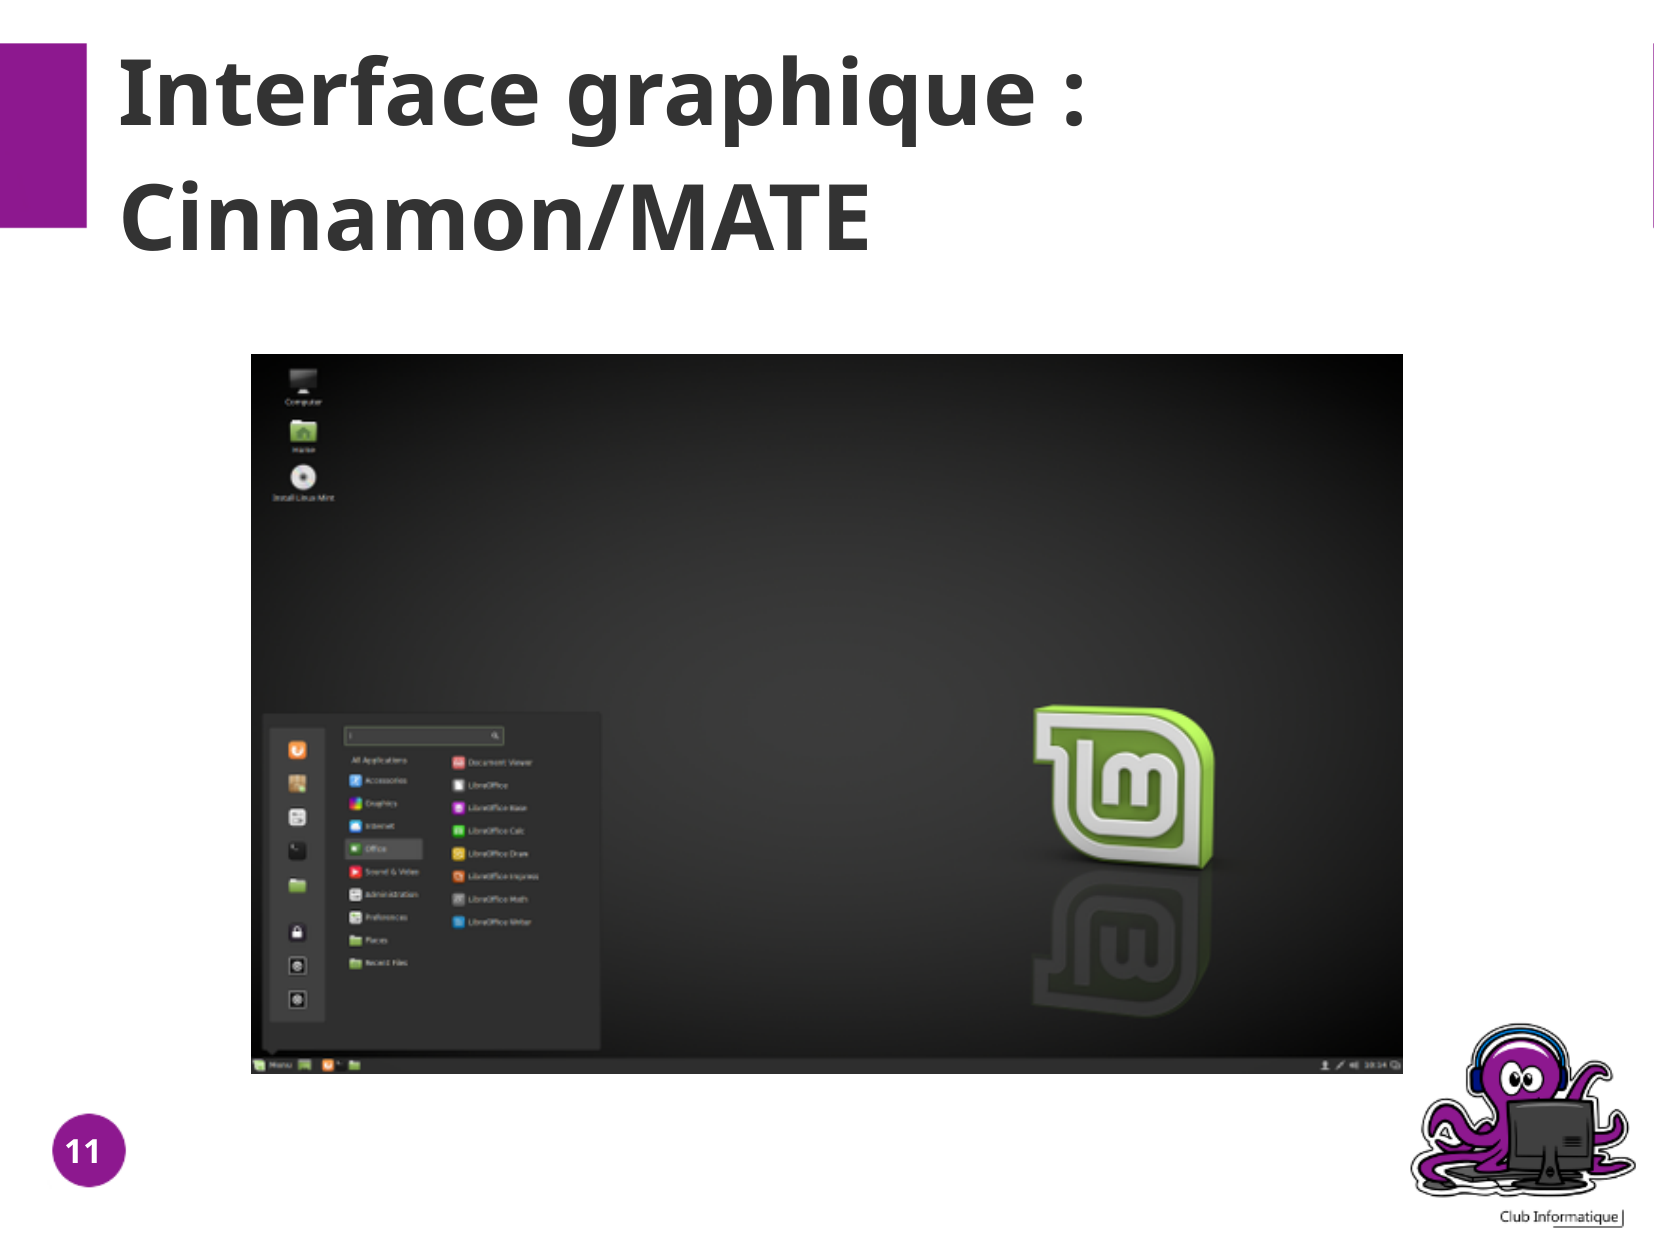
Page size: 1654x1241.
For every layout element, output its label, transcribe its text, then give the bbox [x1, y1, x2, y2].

title Interface graphique : Cinnamon/MATE [118, 27, 1571, 278]
picture [0, 0, 1654, 1241]
